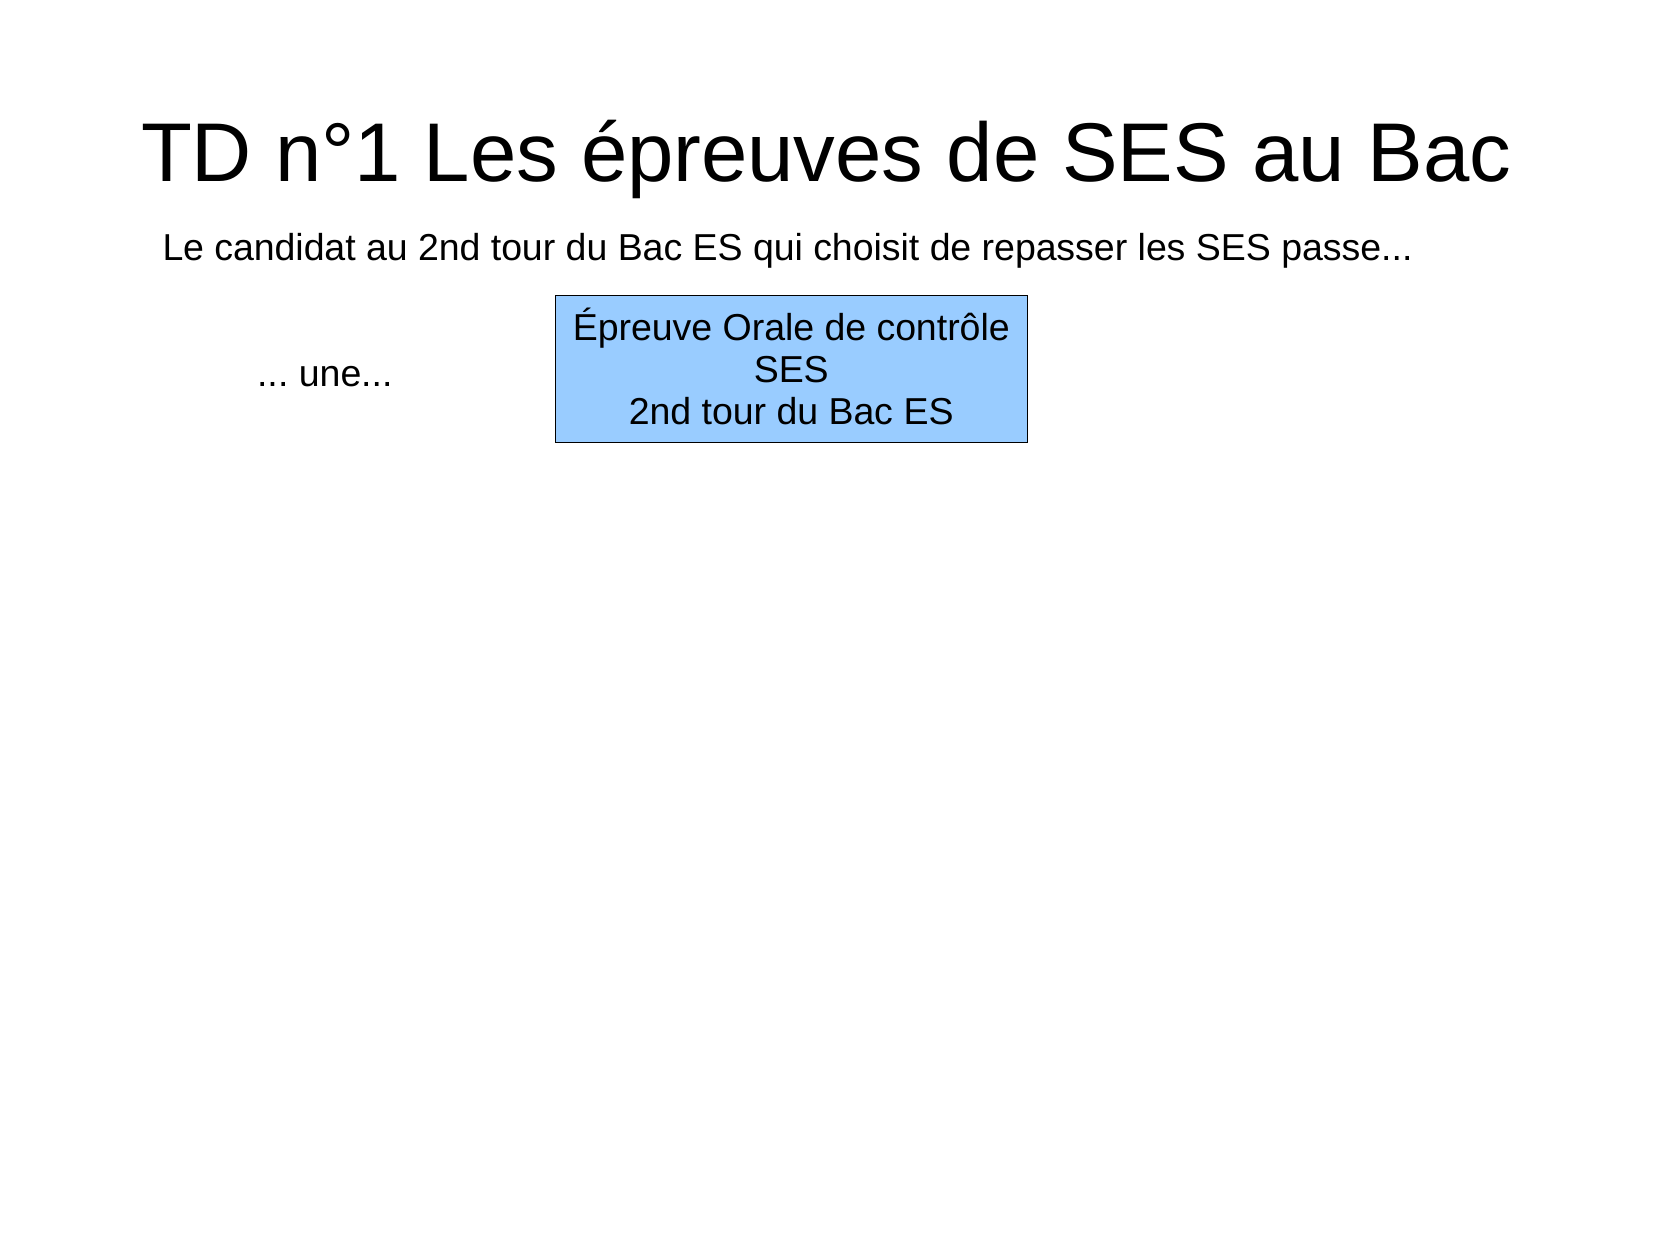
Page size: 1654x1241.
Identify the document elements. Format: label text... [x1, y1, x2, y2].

text_box Épreuve Orale de contrôle SES 2nd tour du Bac ES [555, 295, 1028, 443]
title TD n°1 Les épreuves de SES au Bac [82, 49, 1571, 257]
text_box Le candidat au 2nd tour du Bac ES qui choisit de repasser les SES passe... [147, 218, 1431, 276]
text_box ... une... [147, 345, 502, 403]
